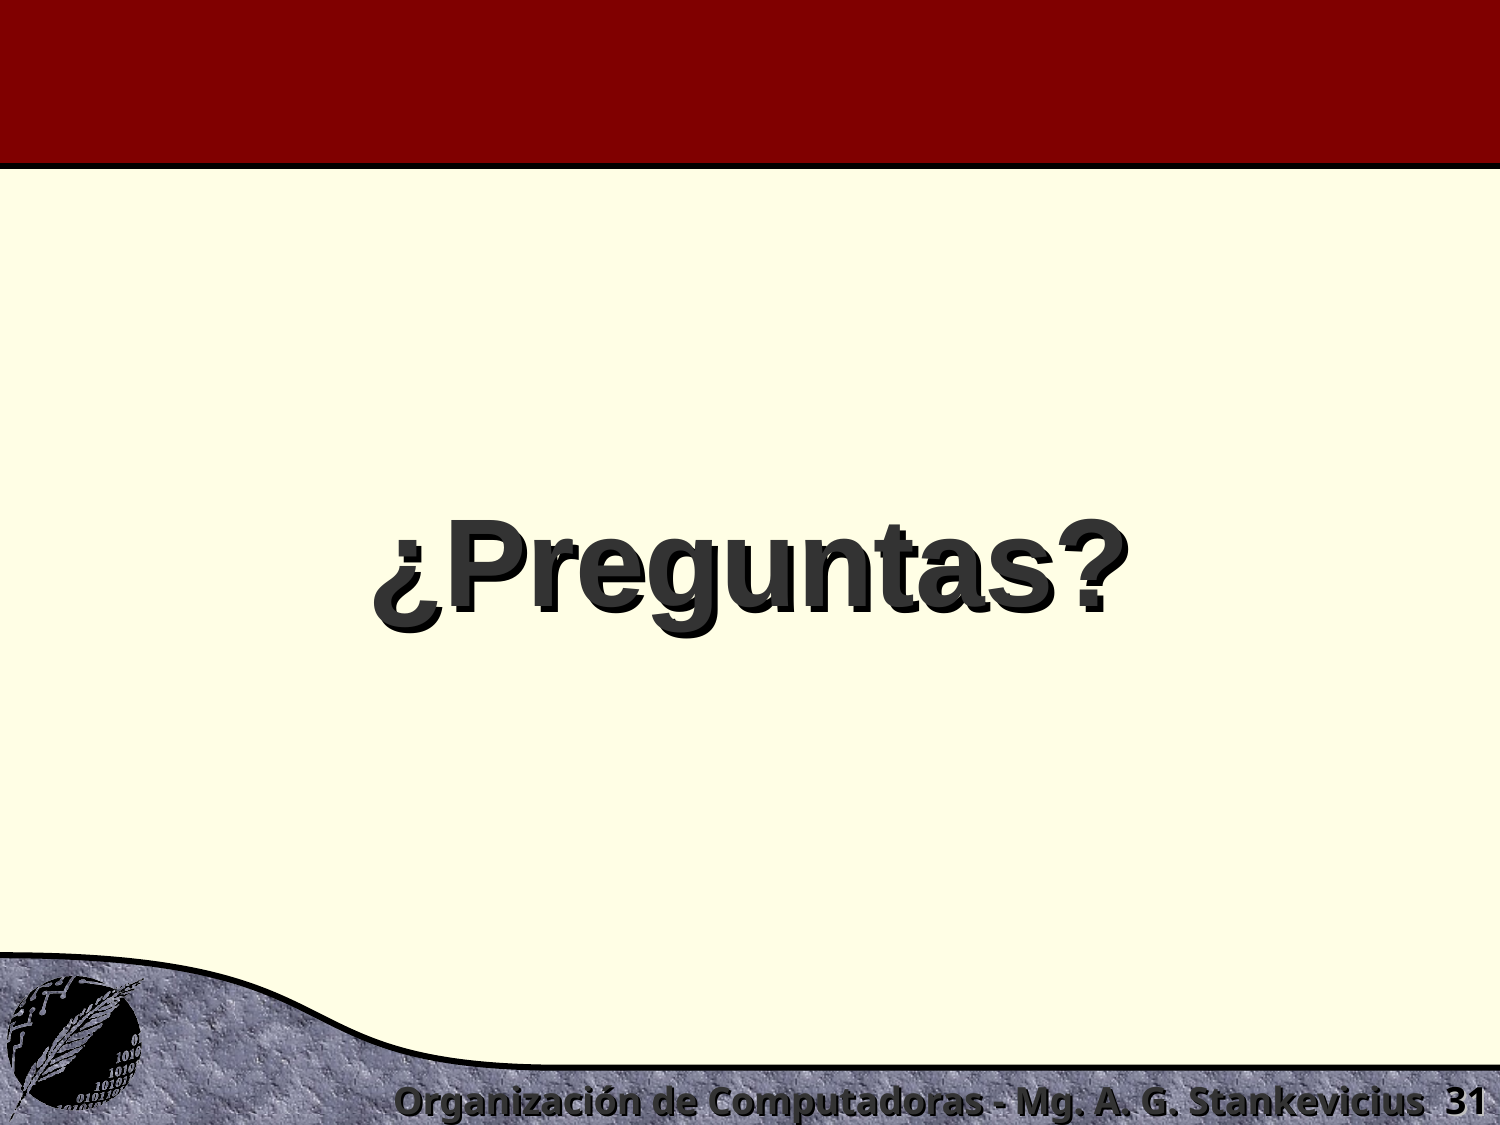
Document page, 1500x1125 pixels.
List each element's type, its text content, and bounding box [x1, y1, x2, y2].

picture [448, 1100, 455, 1110]
picture [1058, 1100, 1065, 1110]
picture [802, 1100, 806, 1110]
subtitle ¿Preguntas? [11, 192, 1486, 935]
picture [0, 959, 1500, 1125]
